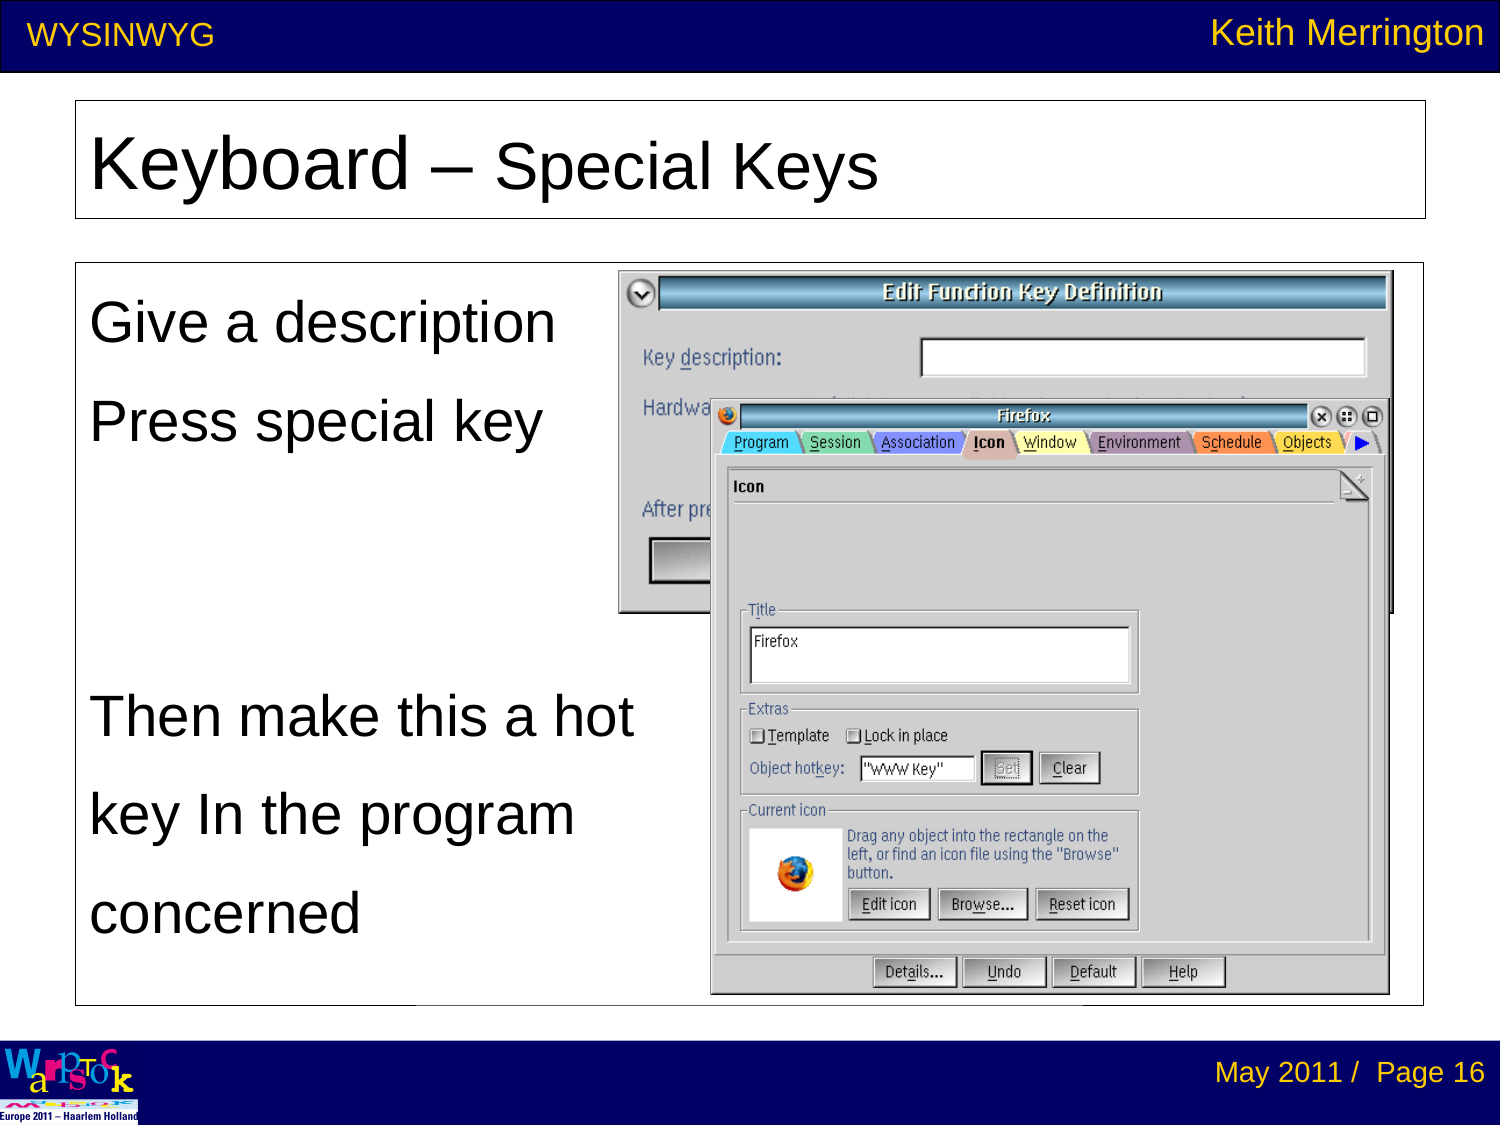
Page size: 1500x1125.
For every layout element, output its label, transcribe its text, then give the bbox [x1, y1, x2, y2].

title Keyboard – Special Keys [75, 100, 1426, 219]
list Give a description Press special key Then make this a hot key In the program concerned [75, 262, 1424, 1006]
picture [0, 1042, 138, 1125]
picture [710, 398, 1390, 995]
